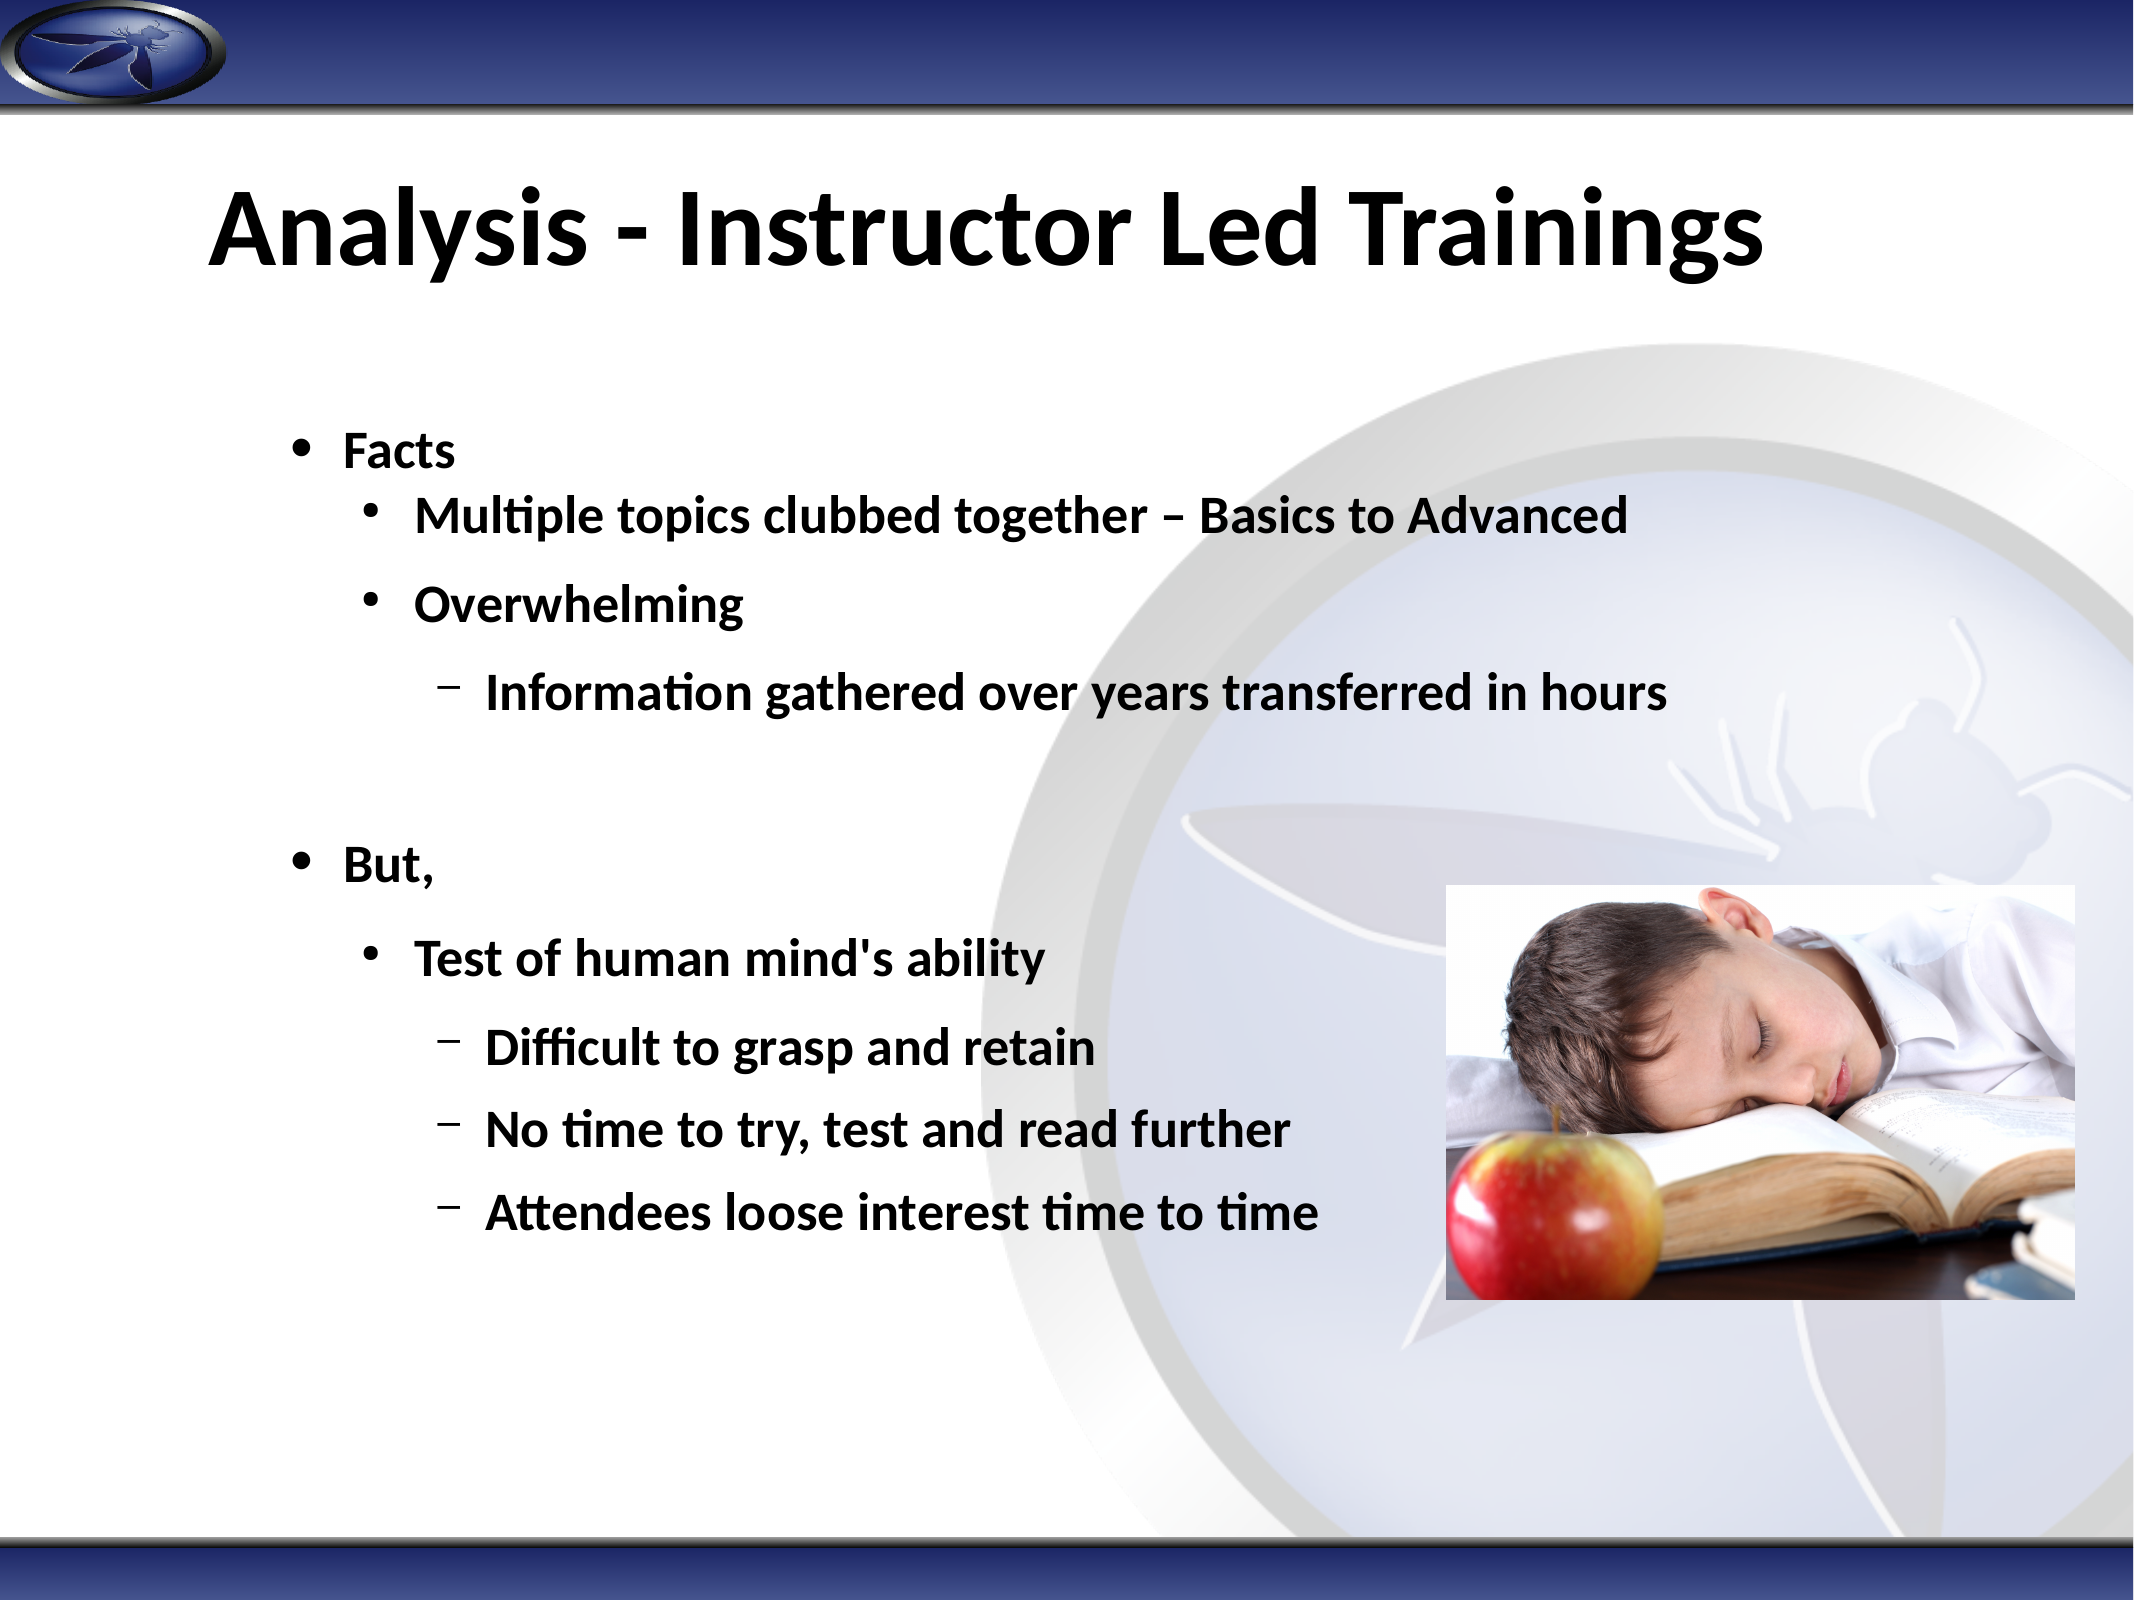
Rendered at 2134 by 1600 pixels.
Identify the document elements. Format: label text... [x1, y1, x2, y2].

picture [0, 0, 228, 104]
list Facts Multiple topics clubbed together – Basics to Advanced Overwhelming Information gathered over years transferred in hours But, Test of human mind's ability Difficult to grasp and retain No time to try, test and read further Attendees loose interest time to time [213, 407, 2038, 1447]
picture [981, 339, 2134, 1600]
title Analysis - Instructor Led Trainings [208, 125, 1925, 350]
